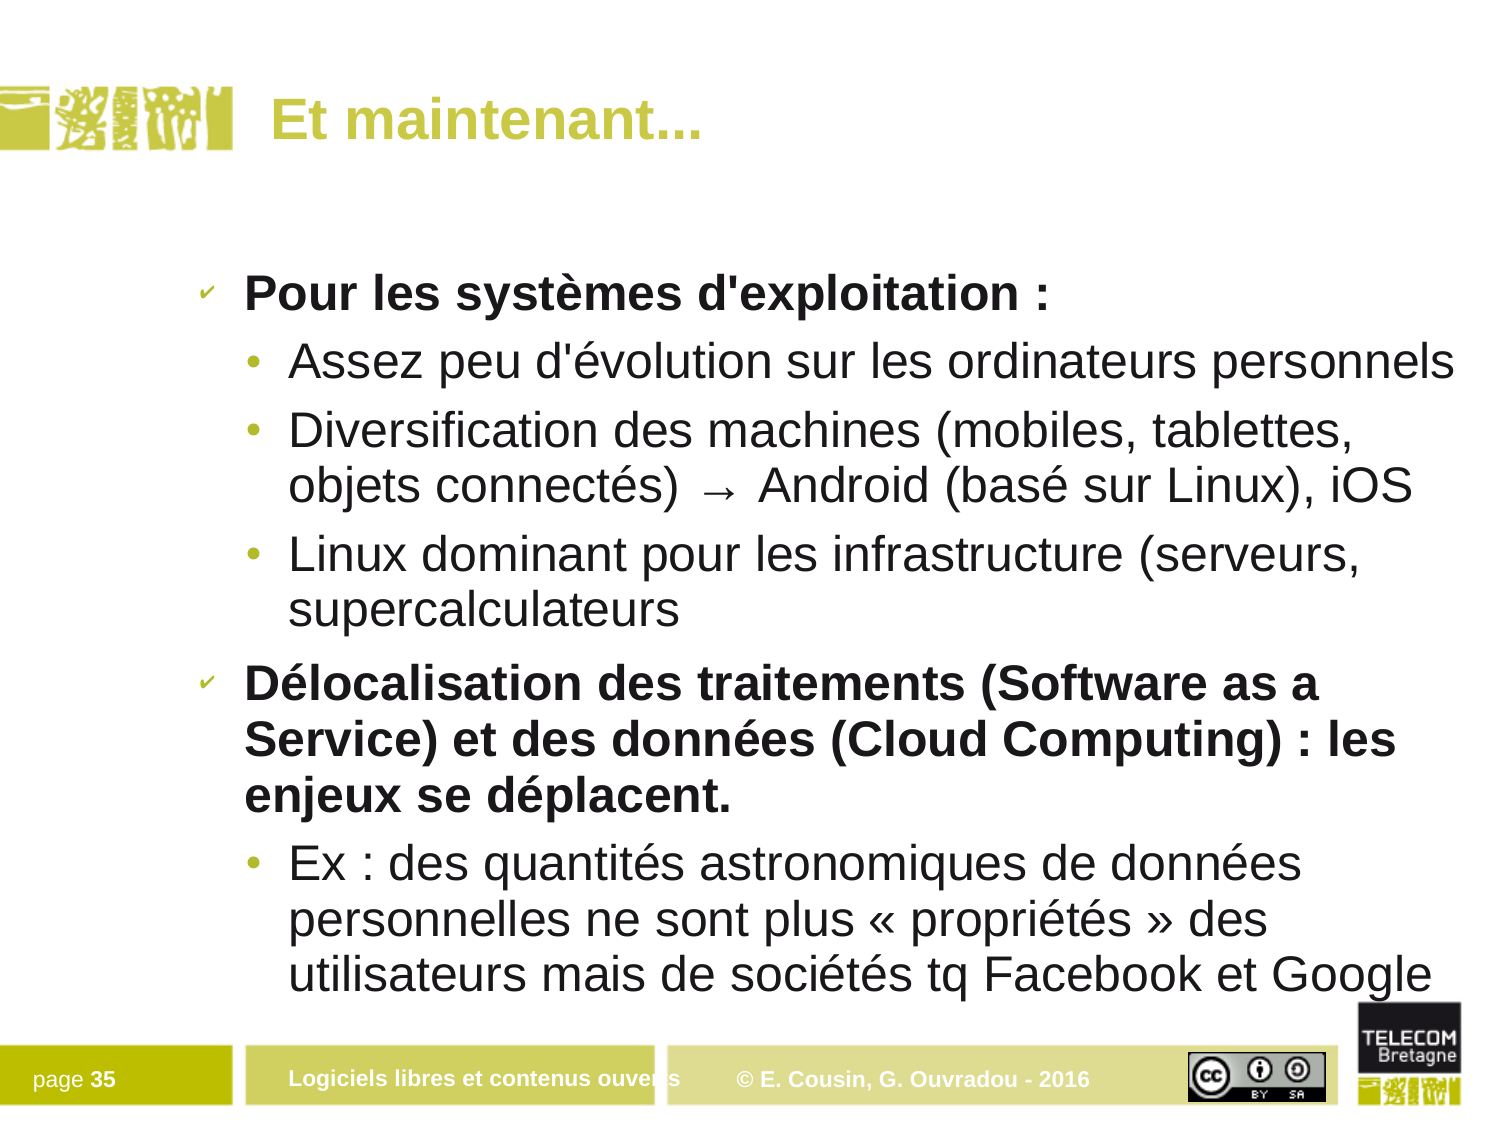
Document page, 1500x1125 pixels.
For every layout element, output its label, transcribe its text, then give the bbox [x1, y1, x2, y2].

list Pour les systèmes d'exploitation : Assez peu d'évolution sur les ordinateurs personnels Diversification des machines (mobiles, tablettes, objets connectés) → Android (basé sur Linux), iOS Linux dominant pour les infrastructure (serveurs, supercalculateurs Délocalisation des traitements (Software as a Service) et des données (Cloud Computing) : les enjeux se déplacent. Ex : des quantités astronomiques de données personnelles ne sont plus « propriétés » des utilisateurs mais de sociétés tq Facebook et Google [200, 265, 1459, 1009]
picture [0, 0, 1500, 1125]
title Et maintenant... [270, 48, 1459, 191]
